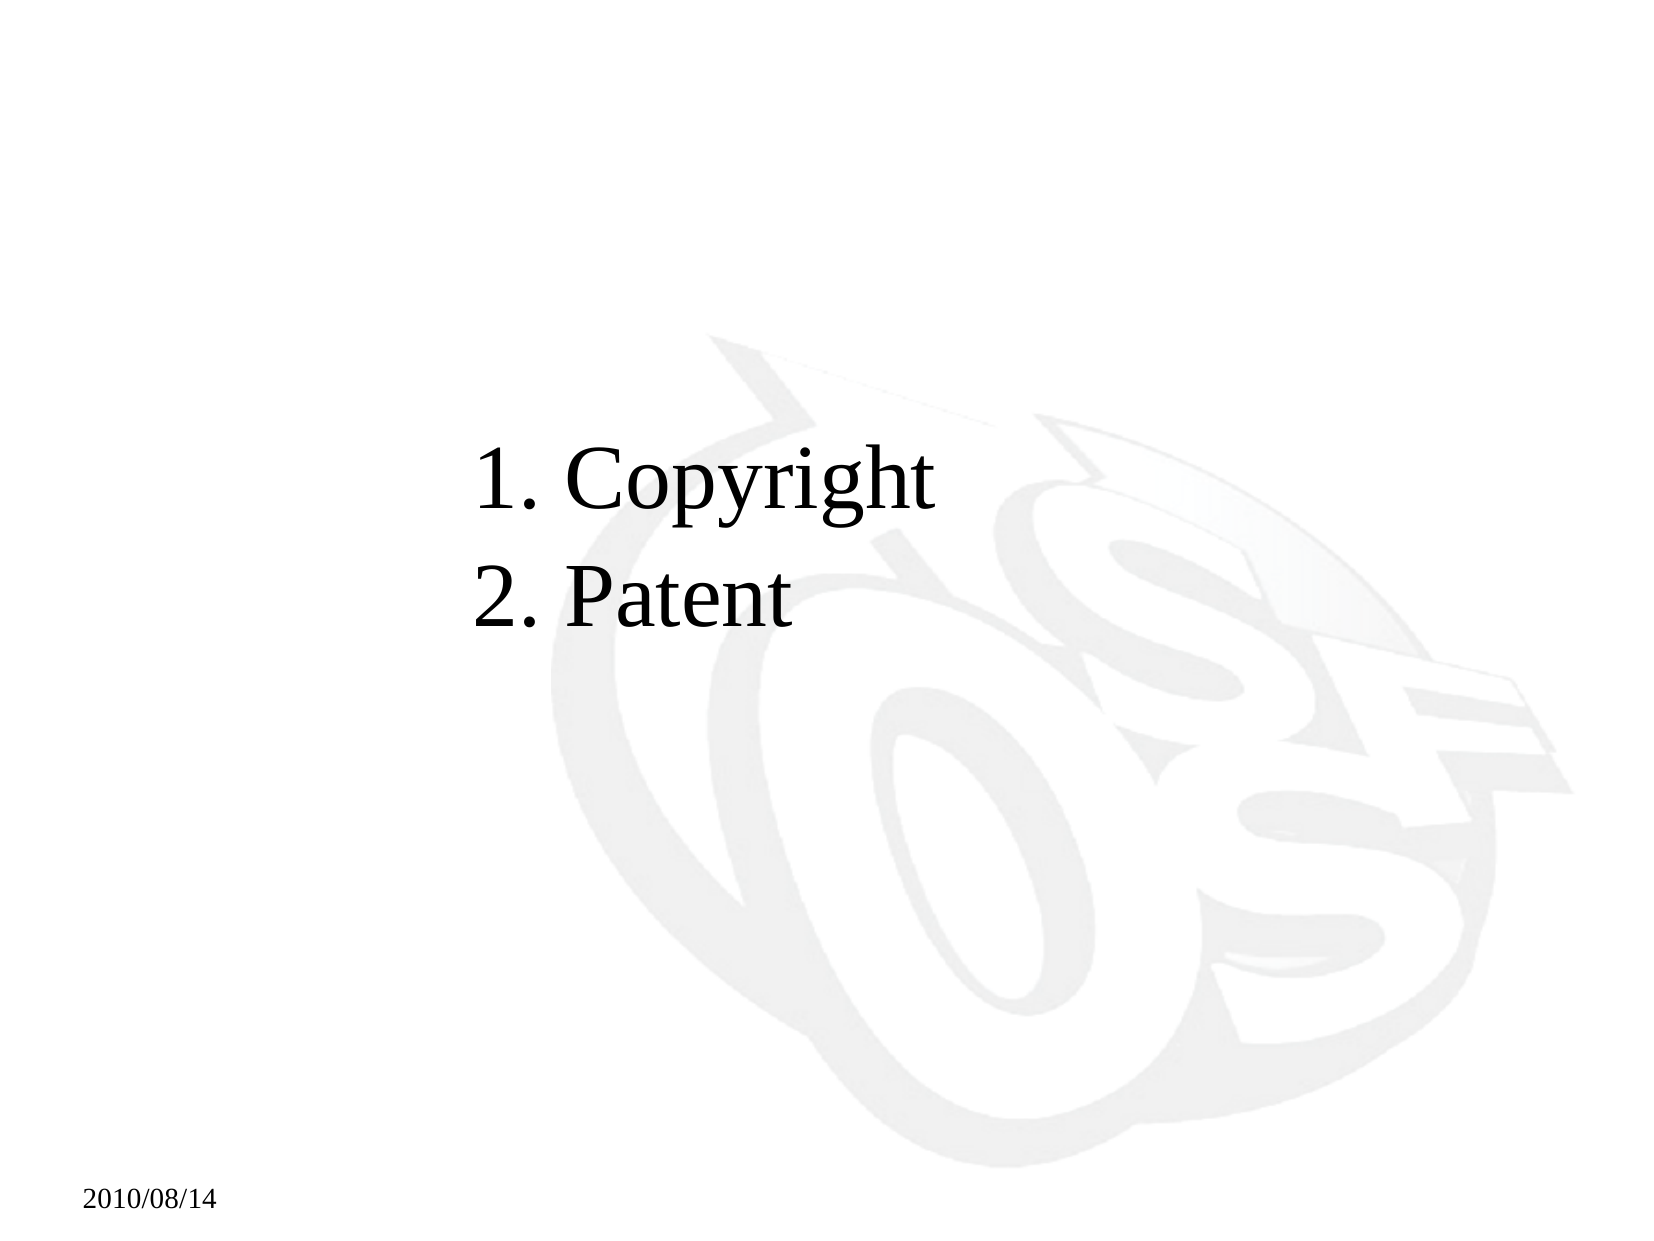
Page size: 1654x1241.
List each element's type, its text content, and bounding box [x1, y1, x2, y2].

title 1. Copyright [472, 313, 1418, 591]
picture [551, 331, 1577, 1170]
title 2. Patent [472, 591, 1418, 709]
